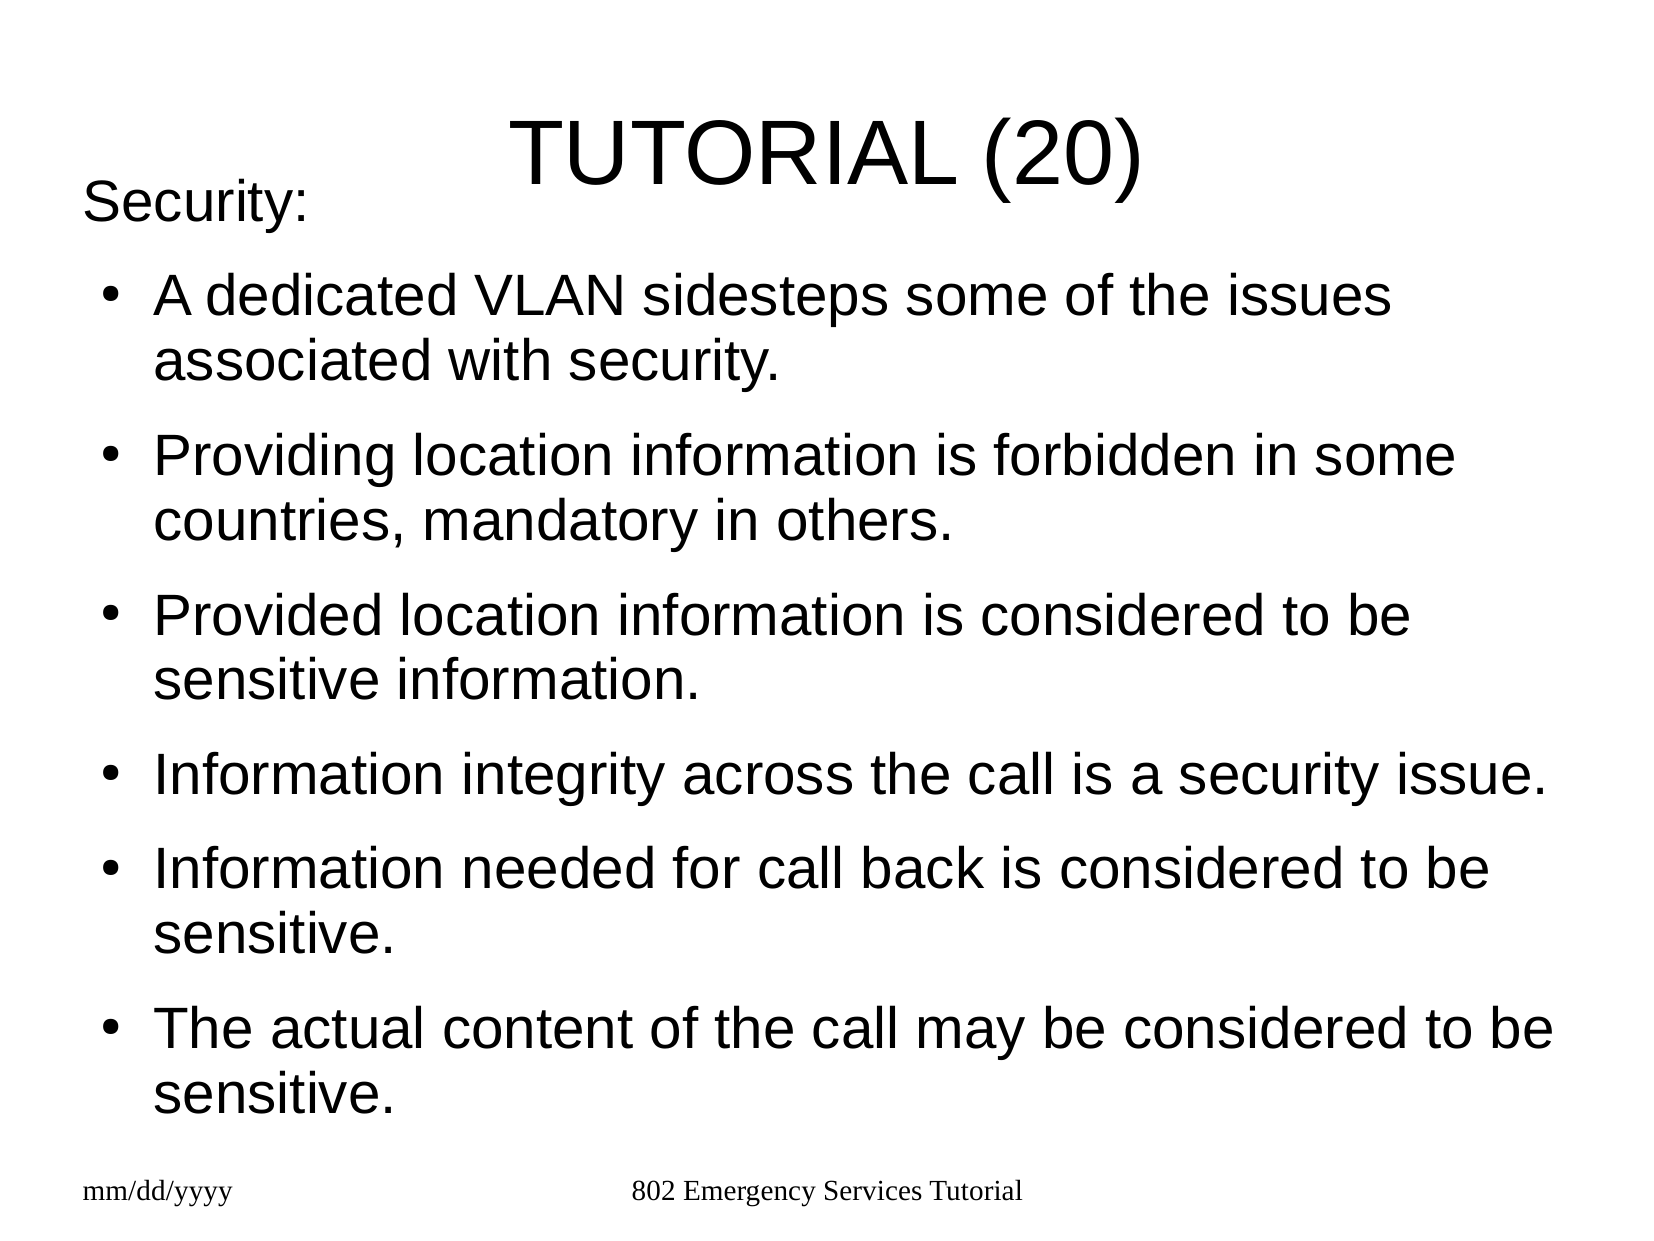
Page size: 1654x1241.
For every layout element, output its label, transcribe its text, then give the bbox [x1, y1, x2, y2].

title TUTORIAL (20) [82, 49, 1571, 168]
list Security: A dedicated VLAN sidesteps some of the issues associated with security. Providing location information is forbidden in some countries, mandatory in others. Provided location information is considered to be sensitive information. Information integrity across the call is a security issue. Information needed for call back is considered to be sensitive. The actual content of the call may be considered to be sensitive. [82, 168, 1576, 1201]
